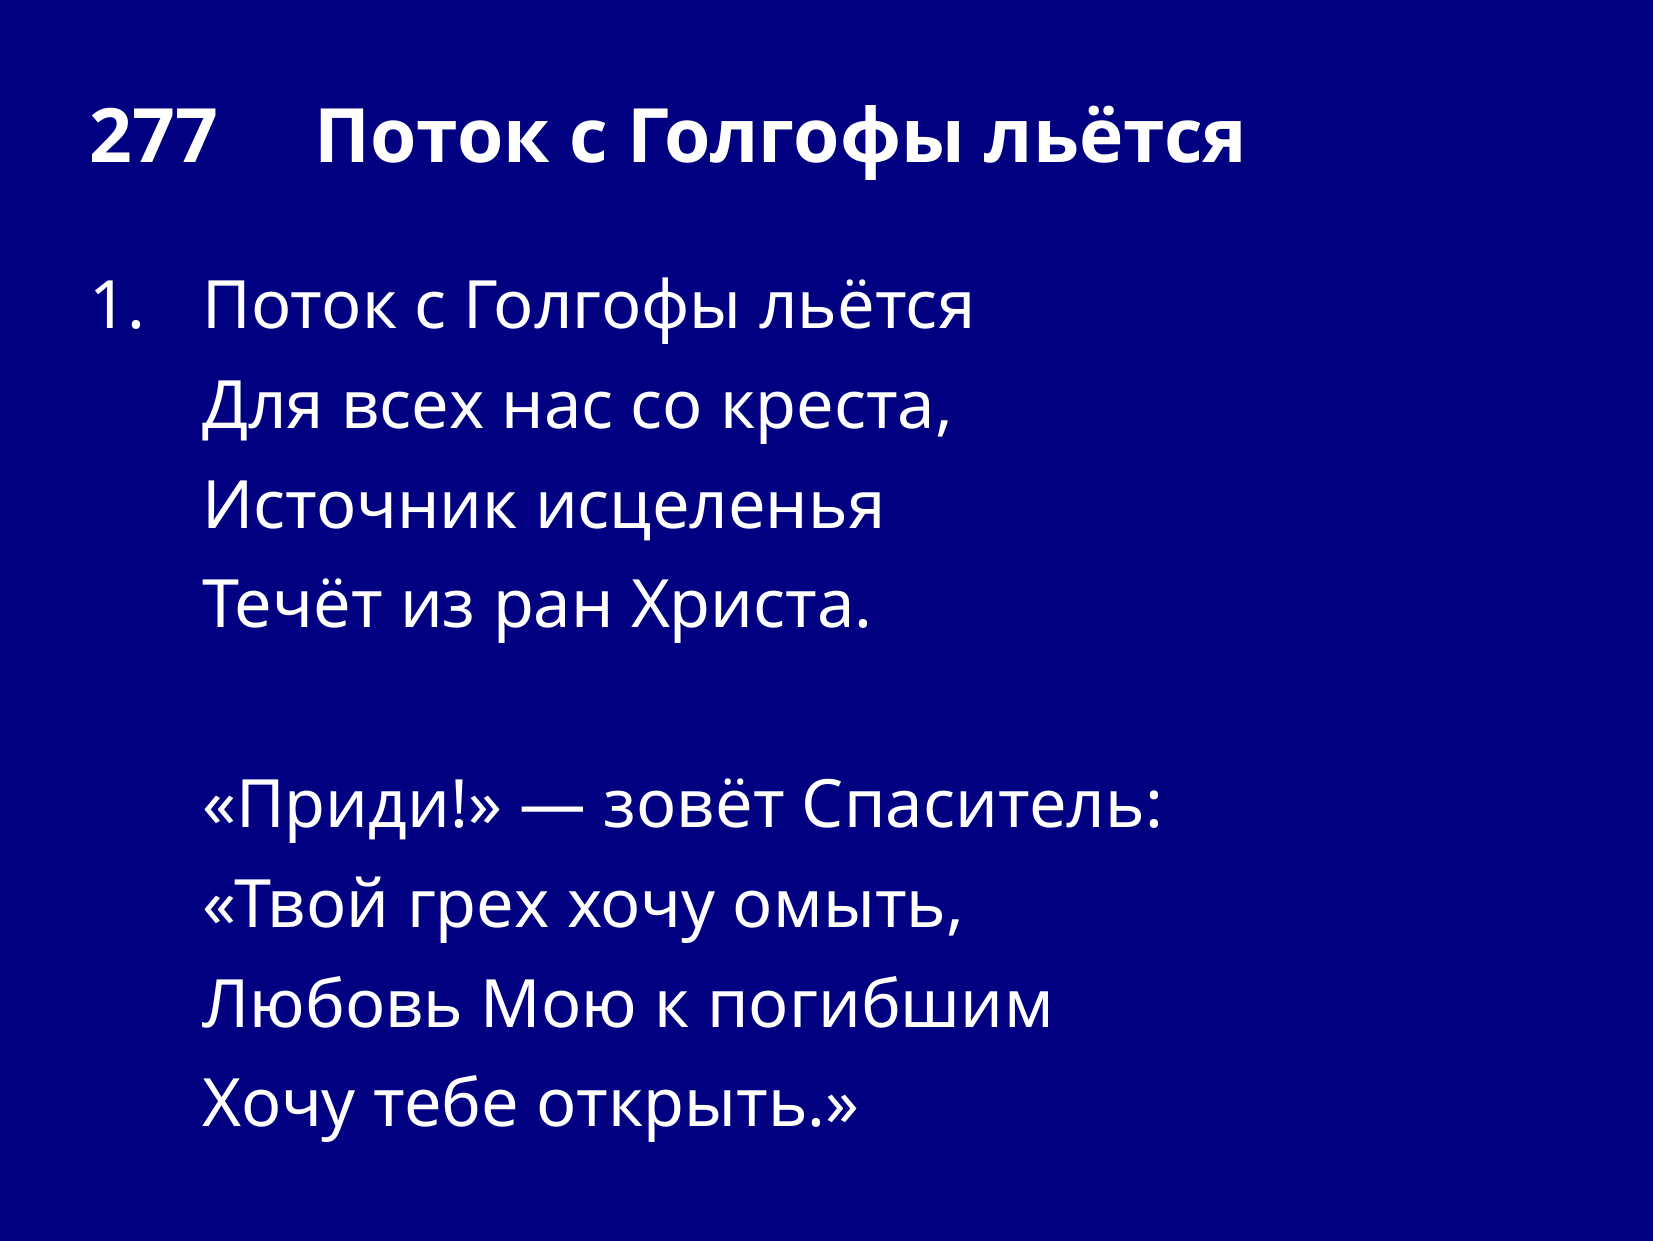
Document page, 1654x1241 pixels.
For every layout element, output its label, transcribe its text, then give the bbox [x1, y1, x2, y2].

text_box 1. Поток с Голгофы льётся Для всех нас со креста, Источник исцеленья Течёт из ран Христа. «Приди!» — зовёт Спаситель: «Твой грех хочу омыть, Любовь Мою к погибшим Хочу тебе открыть.» [75, 188, 1576, 1163]
text_box 277 Поток с Голгофы льётся [75, 75, 1576, 188]
